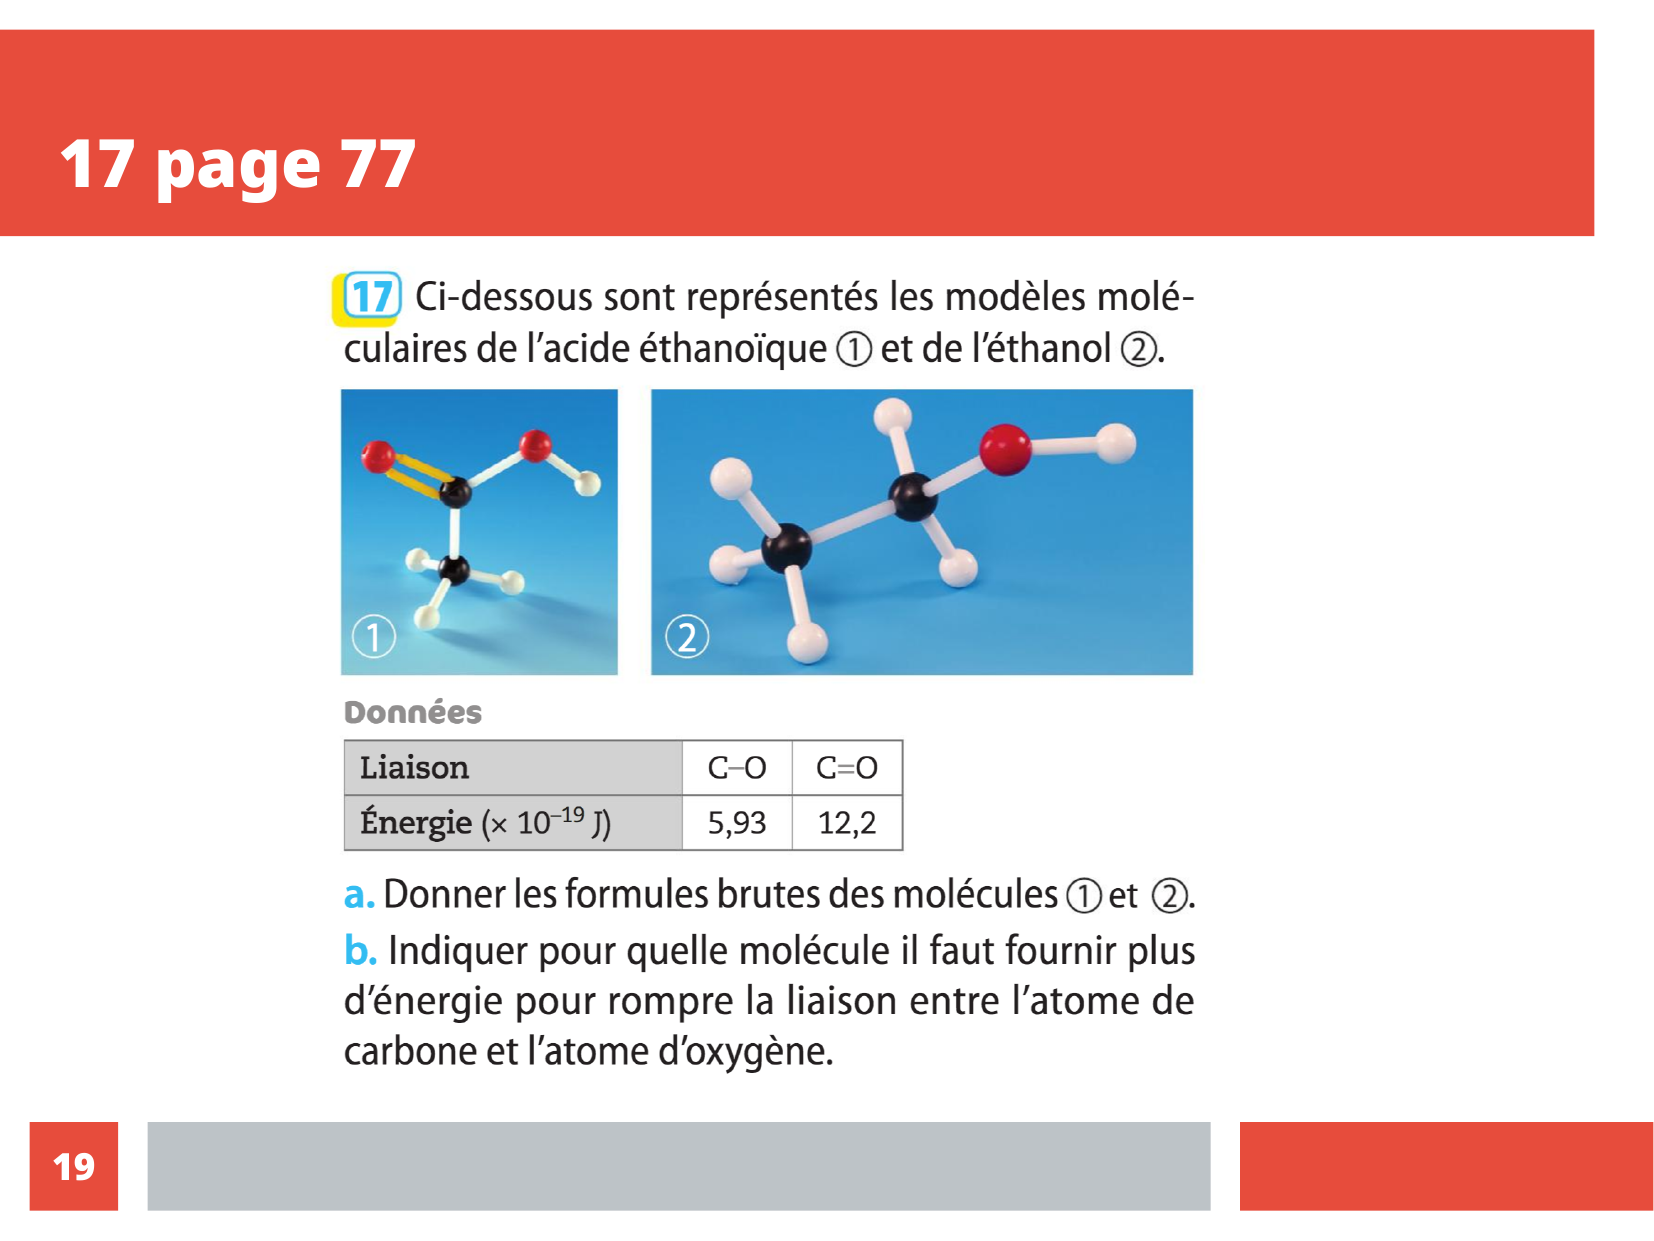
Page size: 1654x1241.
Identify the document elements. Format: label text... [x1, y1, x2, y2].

title 17 page 77 [59, 59, 1595, 207]
picture [318, 256, 1231, 1093]
